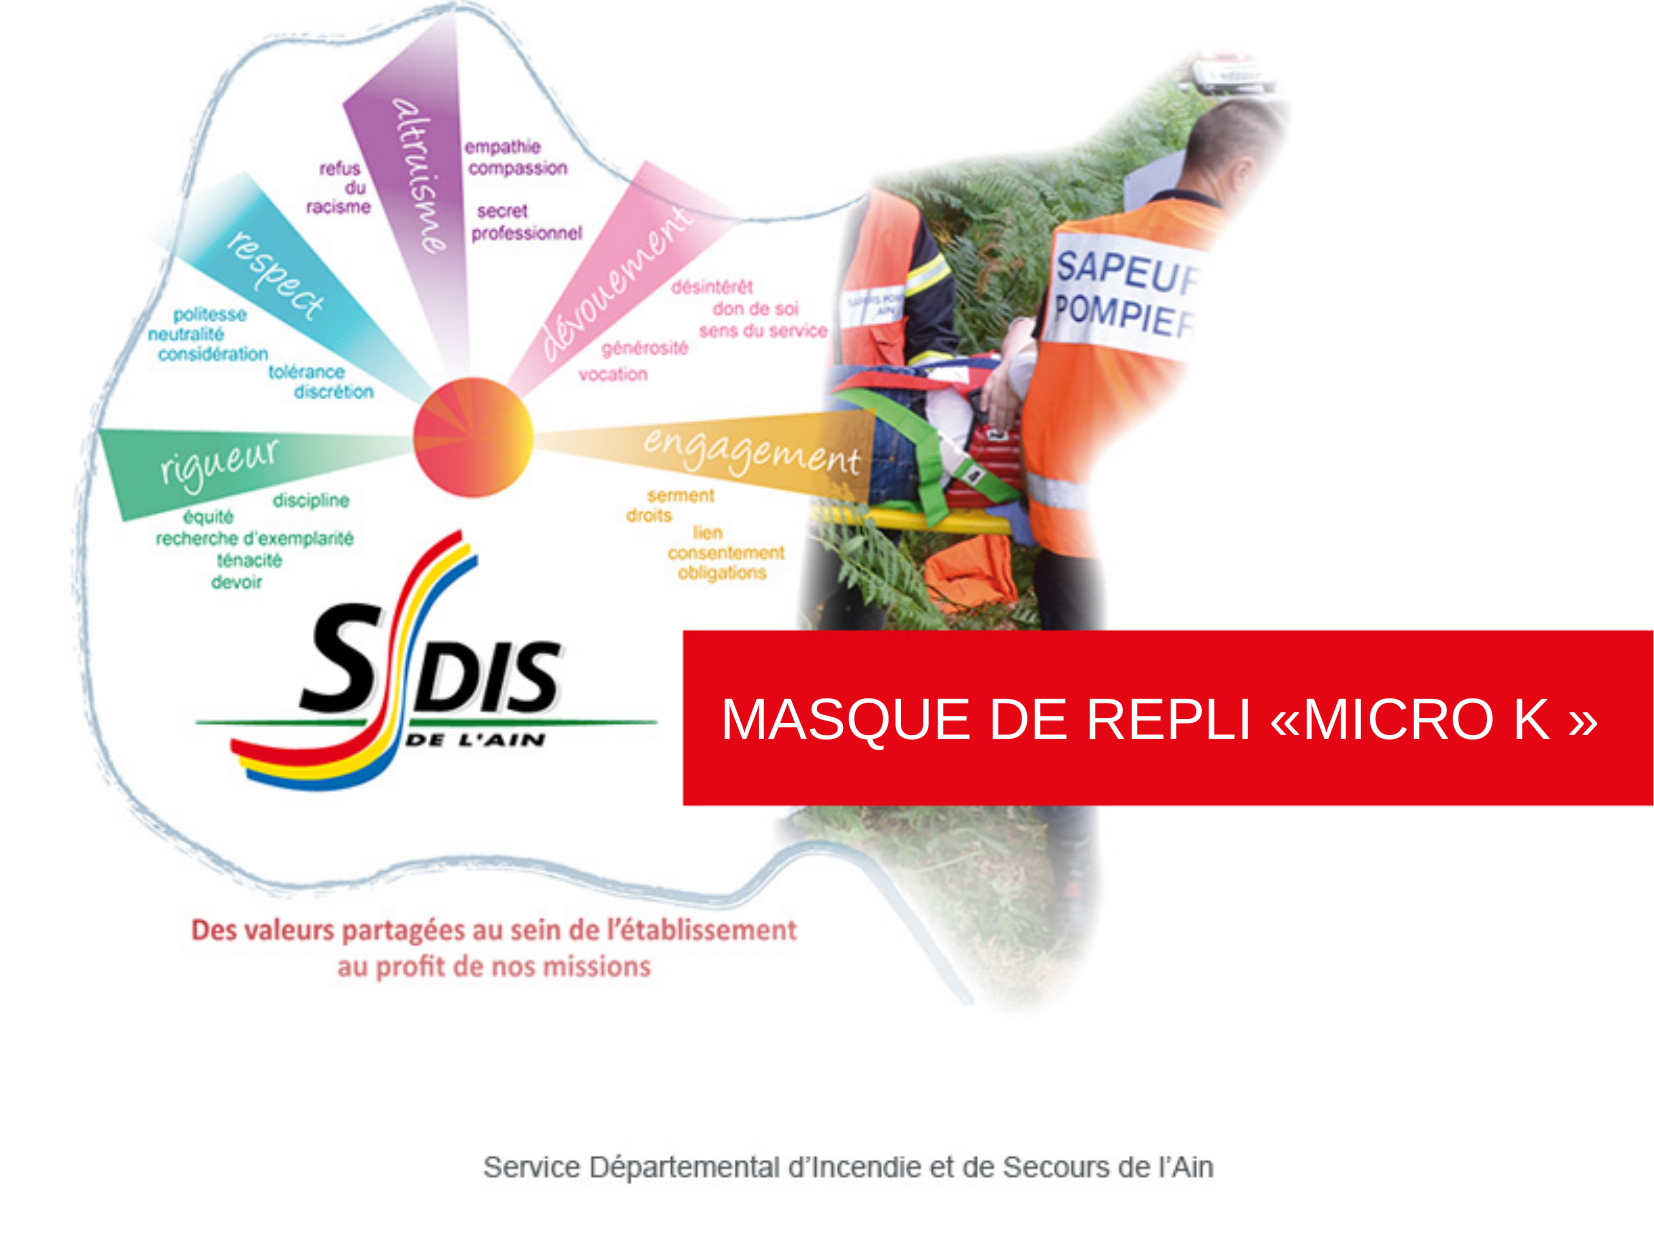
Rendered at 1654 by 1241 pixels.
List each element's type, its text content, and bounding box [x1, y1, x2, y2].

subtitle MASQUE DE REPLI «MICRO K » [720, 625, 1642, 813]
picture [0, 0, 1654, 1230]
